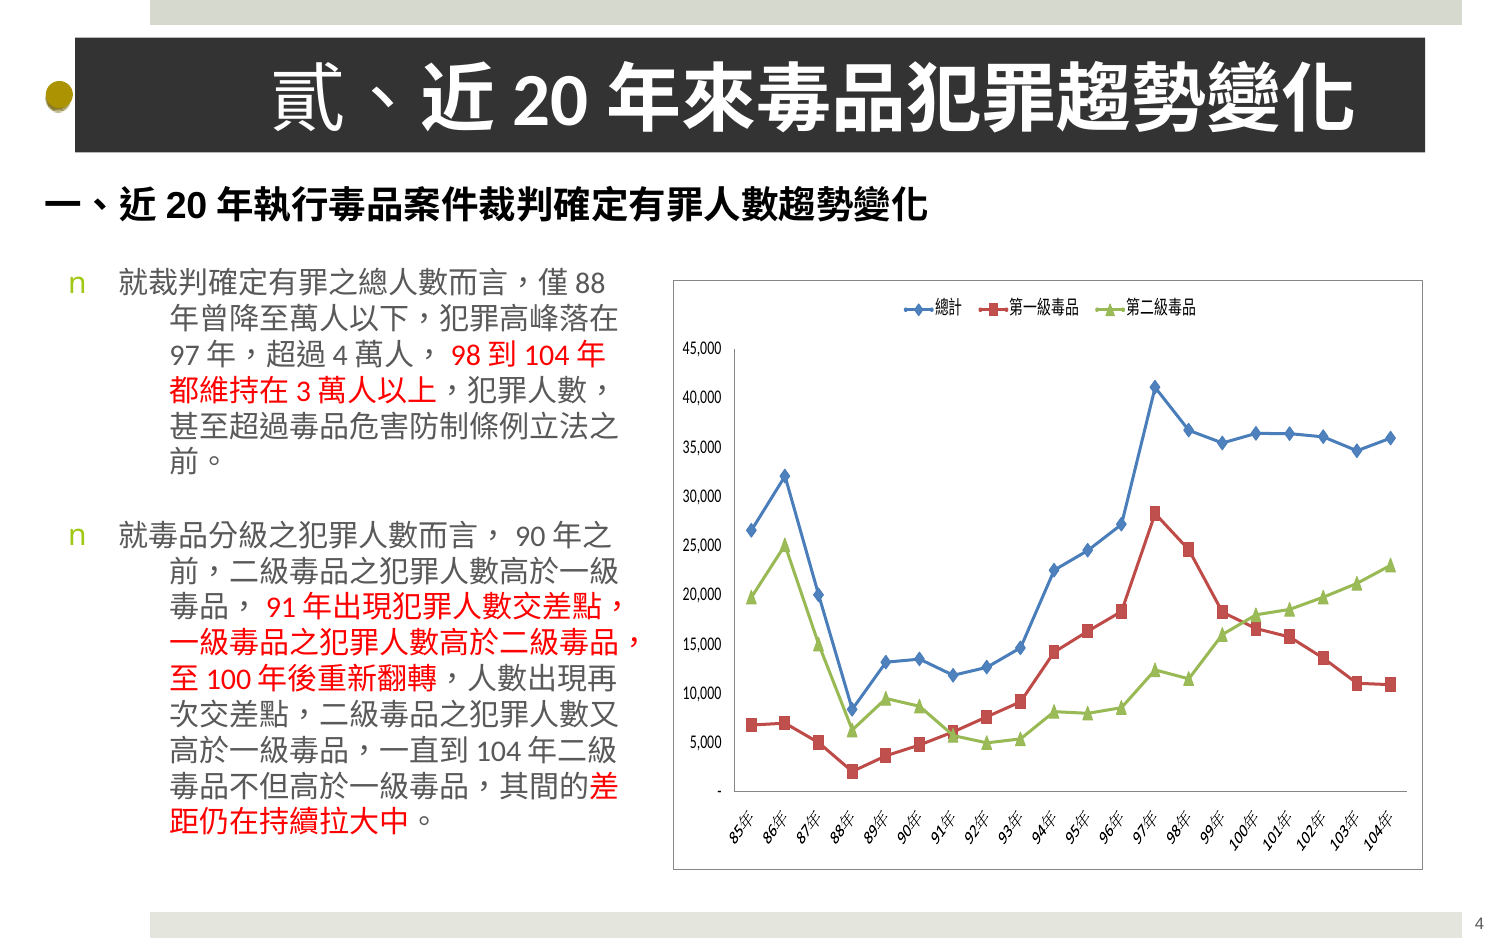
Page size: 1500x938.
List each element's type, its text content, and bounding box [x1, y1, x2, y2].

text_box 一、近20年執行毒品案件裁判確定有罪人數趨勢變化 [29, 173, 1317, 235]
list 就裁判確定有罪之總人數而言，僅88年曾降至萬人以下，犯罪高峰落在97年，超過4萬人，98到104年都維持在3萬人以上，犯罪人數，甚至超過毒品危害防制條例立法之前。 就毒品分級之犯罪人數而言，90年之前，二級毒品之犯罪人數高於一級毒品，91年出現犯罪人數交差點，一級毒品之犯罪人數高於二級毒品，至100年後重新翻轉，人數出現再次交差點，二級毒品之犯罪人數又高於一級毒品，一直到104年二級毒品不但高於一級毒品，其間的差距仍在持續拉大中。 [53, 256, 644, 847]
picture [673, 279, 1424, 871]
text_box [1441, 897, 1500, 938]
text_box [46, 81, 72, 108]
title 貳、近20年來毒品犯罪趨勢變化 [75, 37, 1426, 153]
